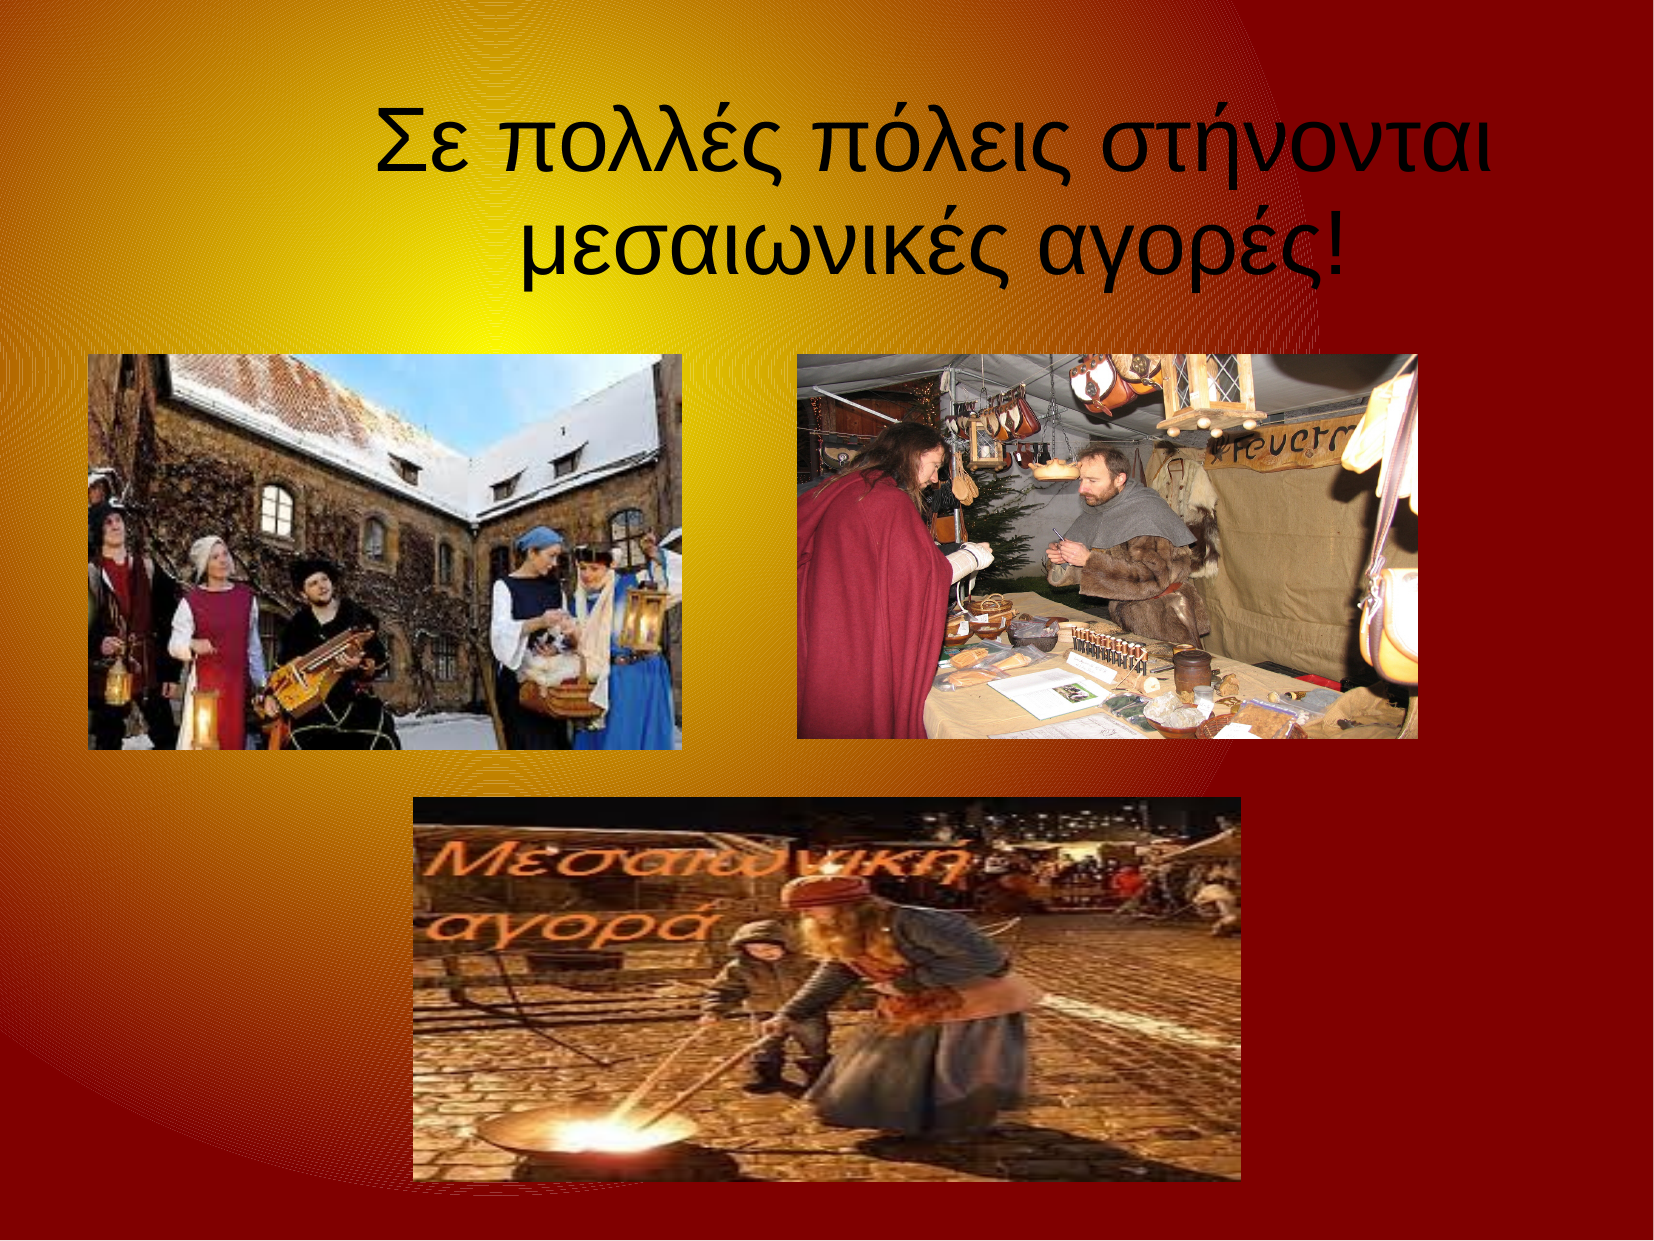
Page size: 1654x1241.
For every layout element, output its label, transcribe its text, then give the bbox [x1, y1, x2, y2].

title Σε πολλές πόλεις στήνονται μεσαιωνικές αγορές! [156, 88, 1654, 294]
picture [88, 354, 682, 750]
picture [413, 797, 1241, 1182]
picture [797, 354, 1418, 739]
